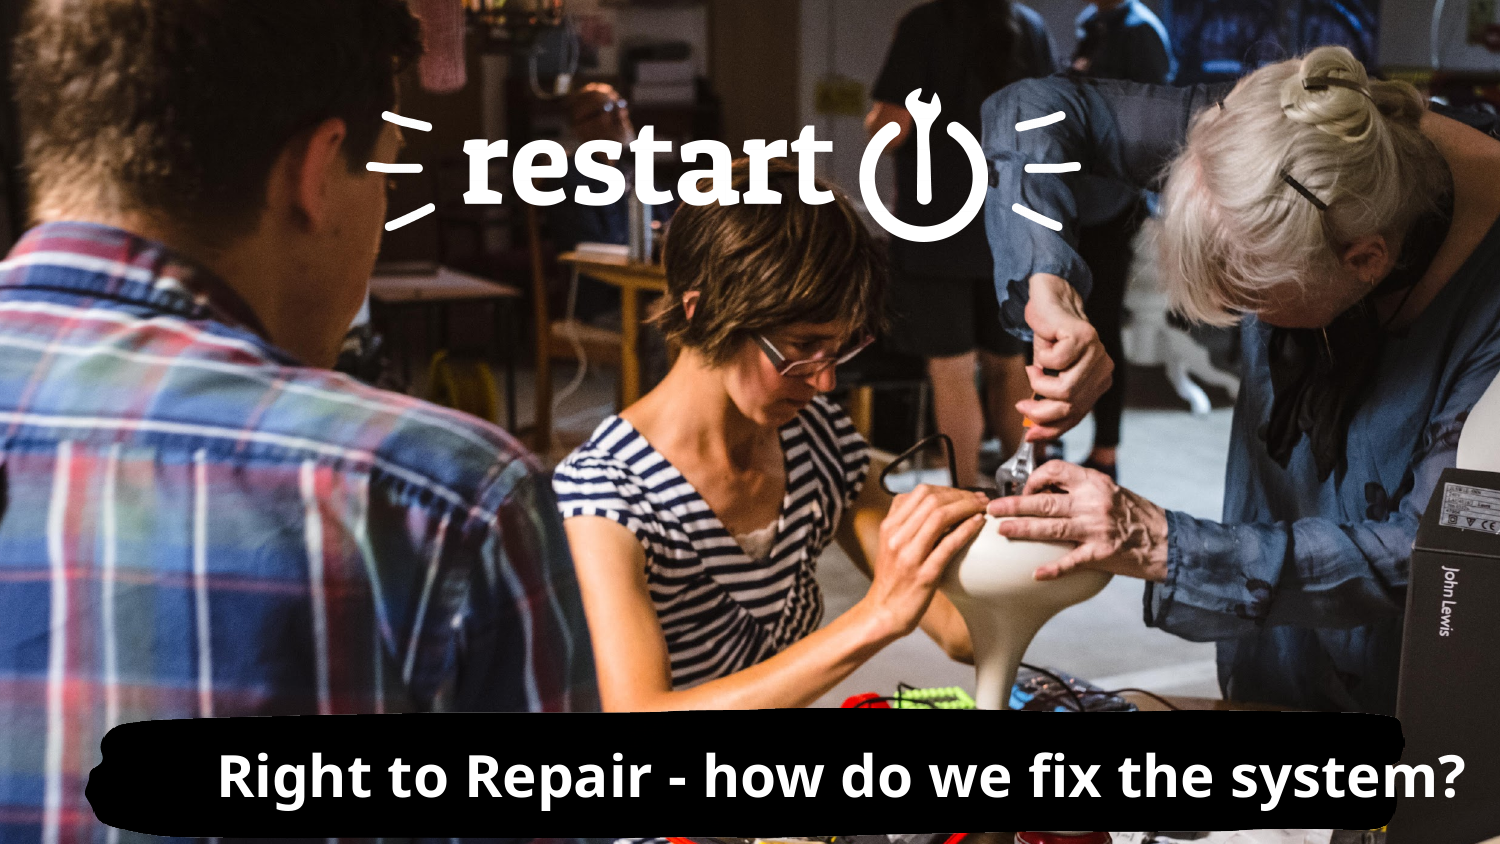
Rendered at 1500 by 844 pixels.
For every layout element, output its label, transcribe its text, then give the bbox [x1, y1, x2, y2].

text_box Right to Repair - how do we fix the system? [201, 724, 1500, 844]
picture [0, 0, 1500, 844]
